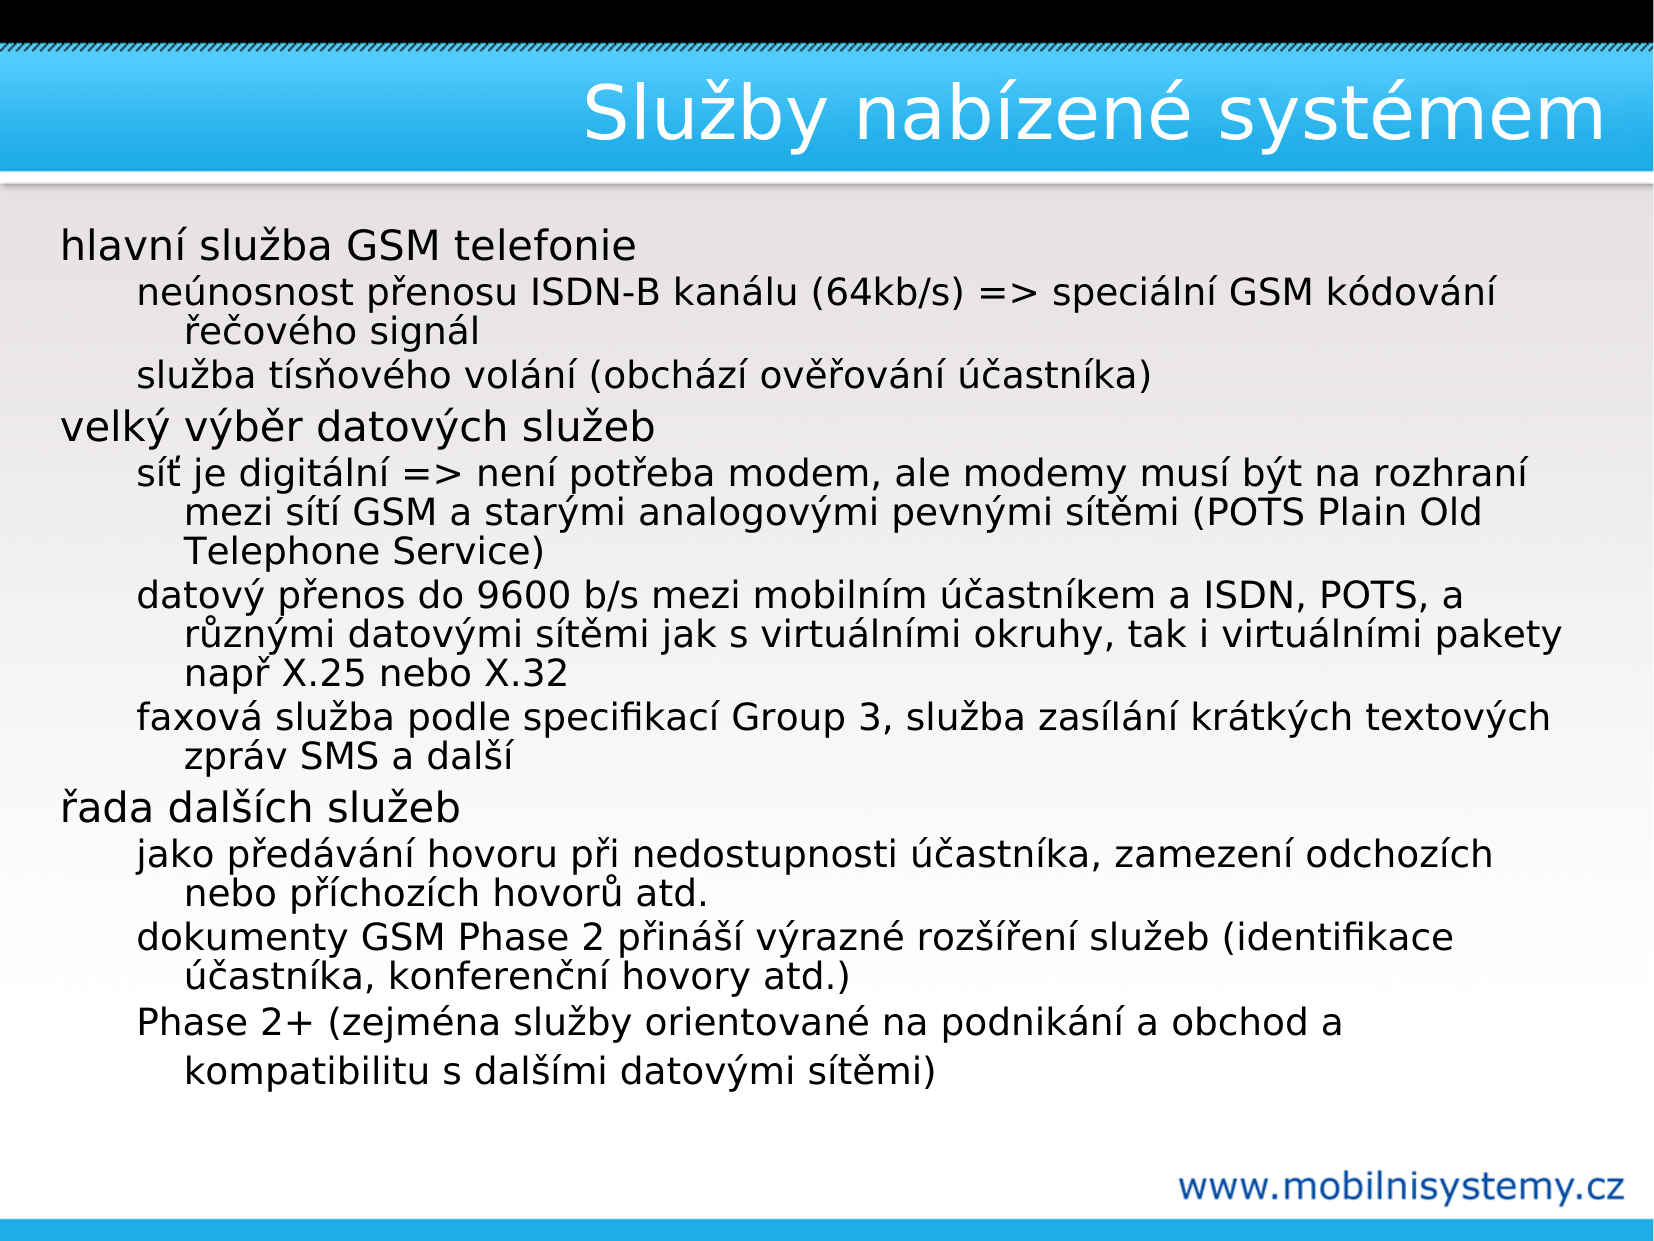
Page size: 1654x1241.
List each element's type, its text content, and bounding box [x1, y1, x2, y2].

picture [0, 0, 1654, 1241]
list hlavní služba GSM telefonie neúnosnost přenosu ISDN-B kanálu (64kb/s) => speciální GSM kódování řečového signál služba tísňového volání (obchází ověřování účastníka) velký výběr datových služeb síť je digitální => není potřeba modem, ale modemy musí být na rozhraní mezi sítí GSM a starými analogovými pevnými sítěmi (POTS Plain Old Telephone Service) datový přenos do 9600 b/s mezi mobilním účastníkem a ISDN, POTS, a různými datovými sítěmi jak s virtuálními okruhy, tak i virtuálními pakety např X.25 nebo X.32 faxová služba podle specifikací Group 3, služba zasílání krátkých textových zpráv SMS a další řada dalších služeb jako předávání hovoru při nedostupnosti účastníka, zamezení odchozích nebo příchozích hovorů atd. dokumenty GSM Phase 2 přináší výrazné rozšíření služeb (identifikace účastníka, konferenční hovory atd.) Phase 2+ (zejména služby orientované na podnikání a obchod a kompatibilitu s dalšími datovými sítěmi) [32, 218, 1595, 1108]
title Služby nabízené systémem [29, 49, 1624, 178]
